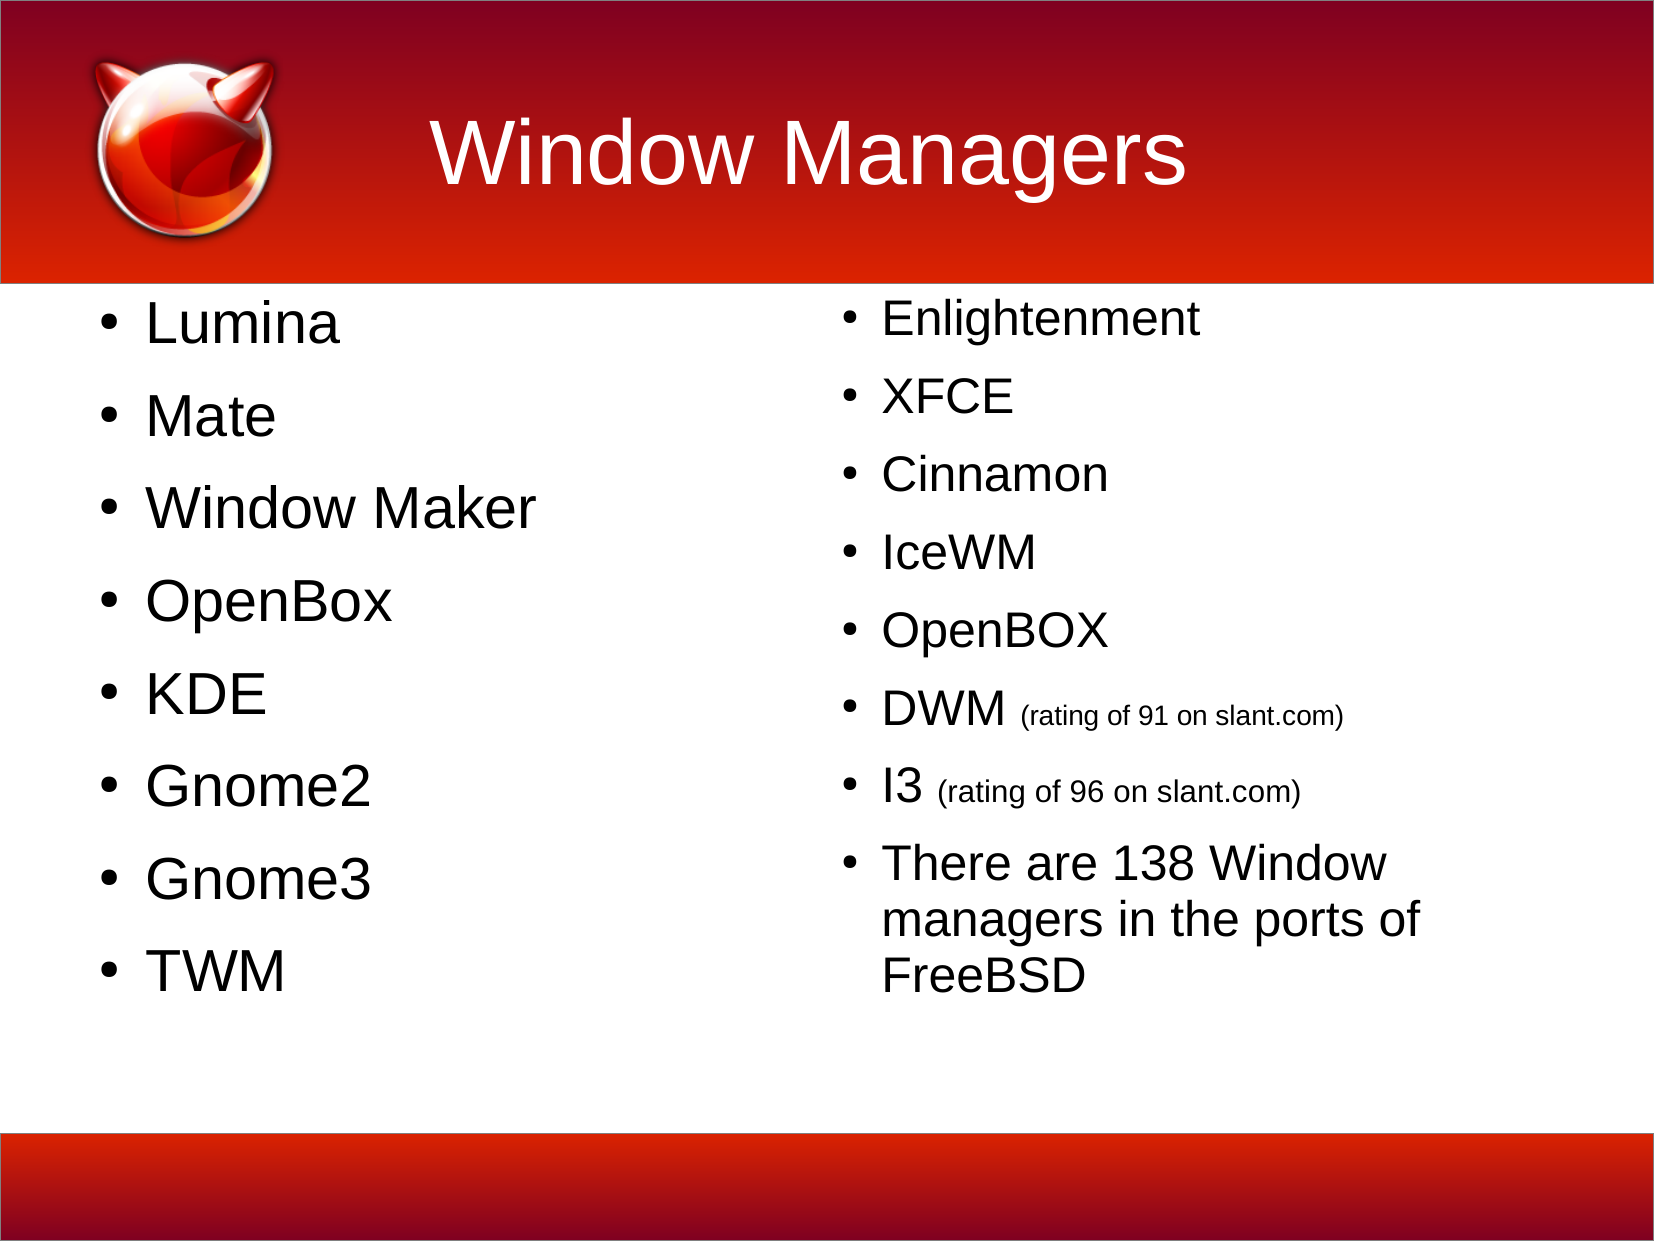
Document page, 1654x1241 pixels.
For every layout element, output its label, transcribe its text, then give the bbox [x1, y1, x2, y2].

title Window Managers [82, 49, 1536, 257]
list Enlightenment XFCE Cinnamon IceWM OpenBOX DWM (rating of 91 on slant.com) I3 (rating of 96 on slant.com) There are 138 Window managers in the ports of FreeBSD [828, 290, 1539, 1010]
list Lumina Mate Window Maker OpenBox KDE Gnome2 Gnome3 TWM [82, 290, 793, 1010]
